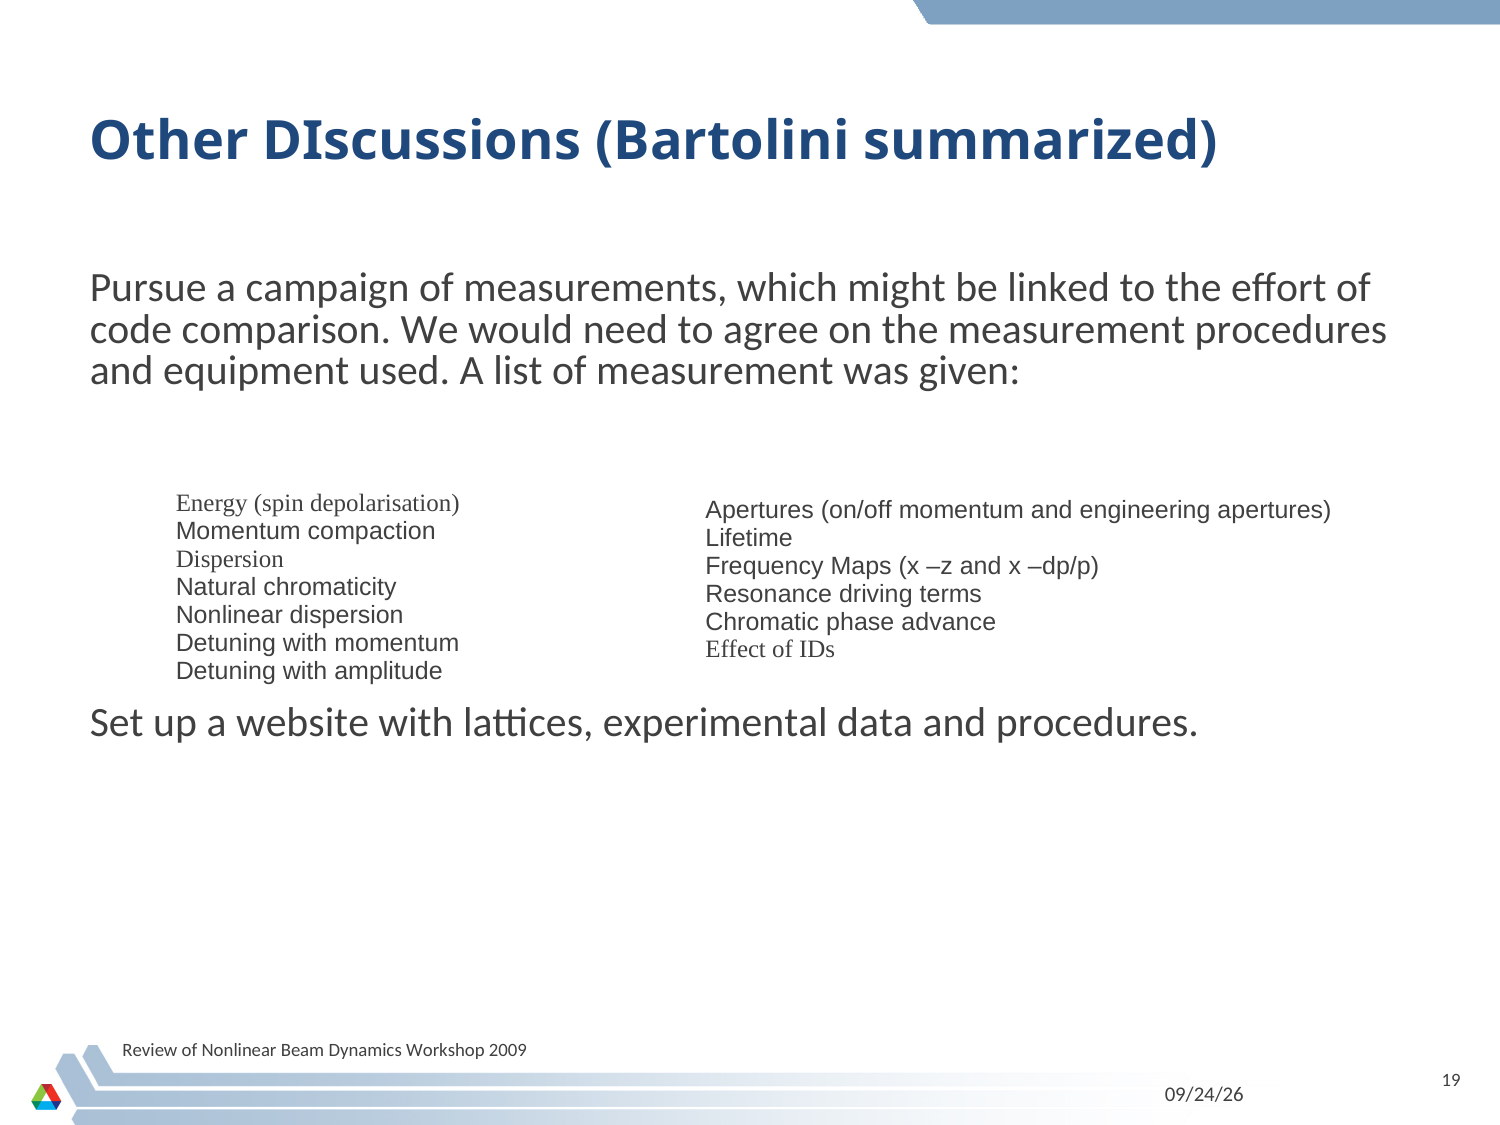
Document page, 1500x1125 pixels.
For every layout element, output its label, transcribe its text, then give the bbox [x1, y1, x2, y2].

picture [0, 1037, 1500, 1125]
picture [0, 0, 1500, 26]
text_box Apertures (on/off momentum and engineering apertures) Lifetime Frequency Maps (x –z and x –dp/p) Resonance driving terms Chromatic phase advance Effect of IDs [653, 488, 1440, 730]
list Pursue a campaign of measurements, which might be linked to the effort of code comparison. We would need to agree on the measurement procedures and equipment used. A list of measurement was given: Set up a website with lattices, experimental data and procedures. [75, 262, 1426, 1006]
text_box Energy (spin depolarisation) Momentum compaction Dispersion Natural chromaticity Nonlinear dispersion Detuning with momentum Detuning with amplitude [123, 481, 528, 761]
title Other DIscussions (Bartolini summarized) [75, 44, 1426, 233]
